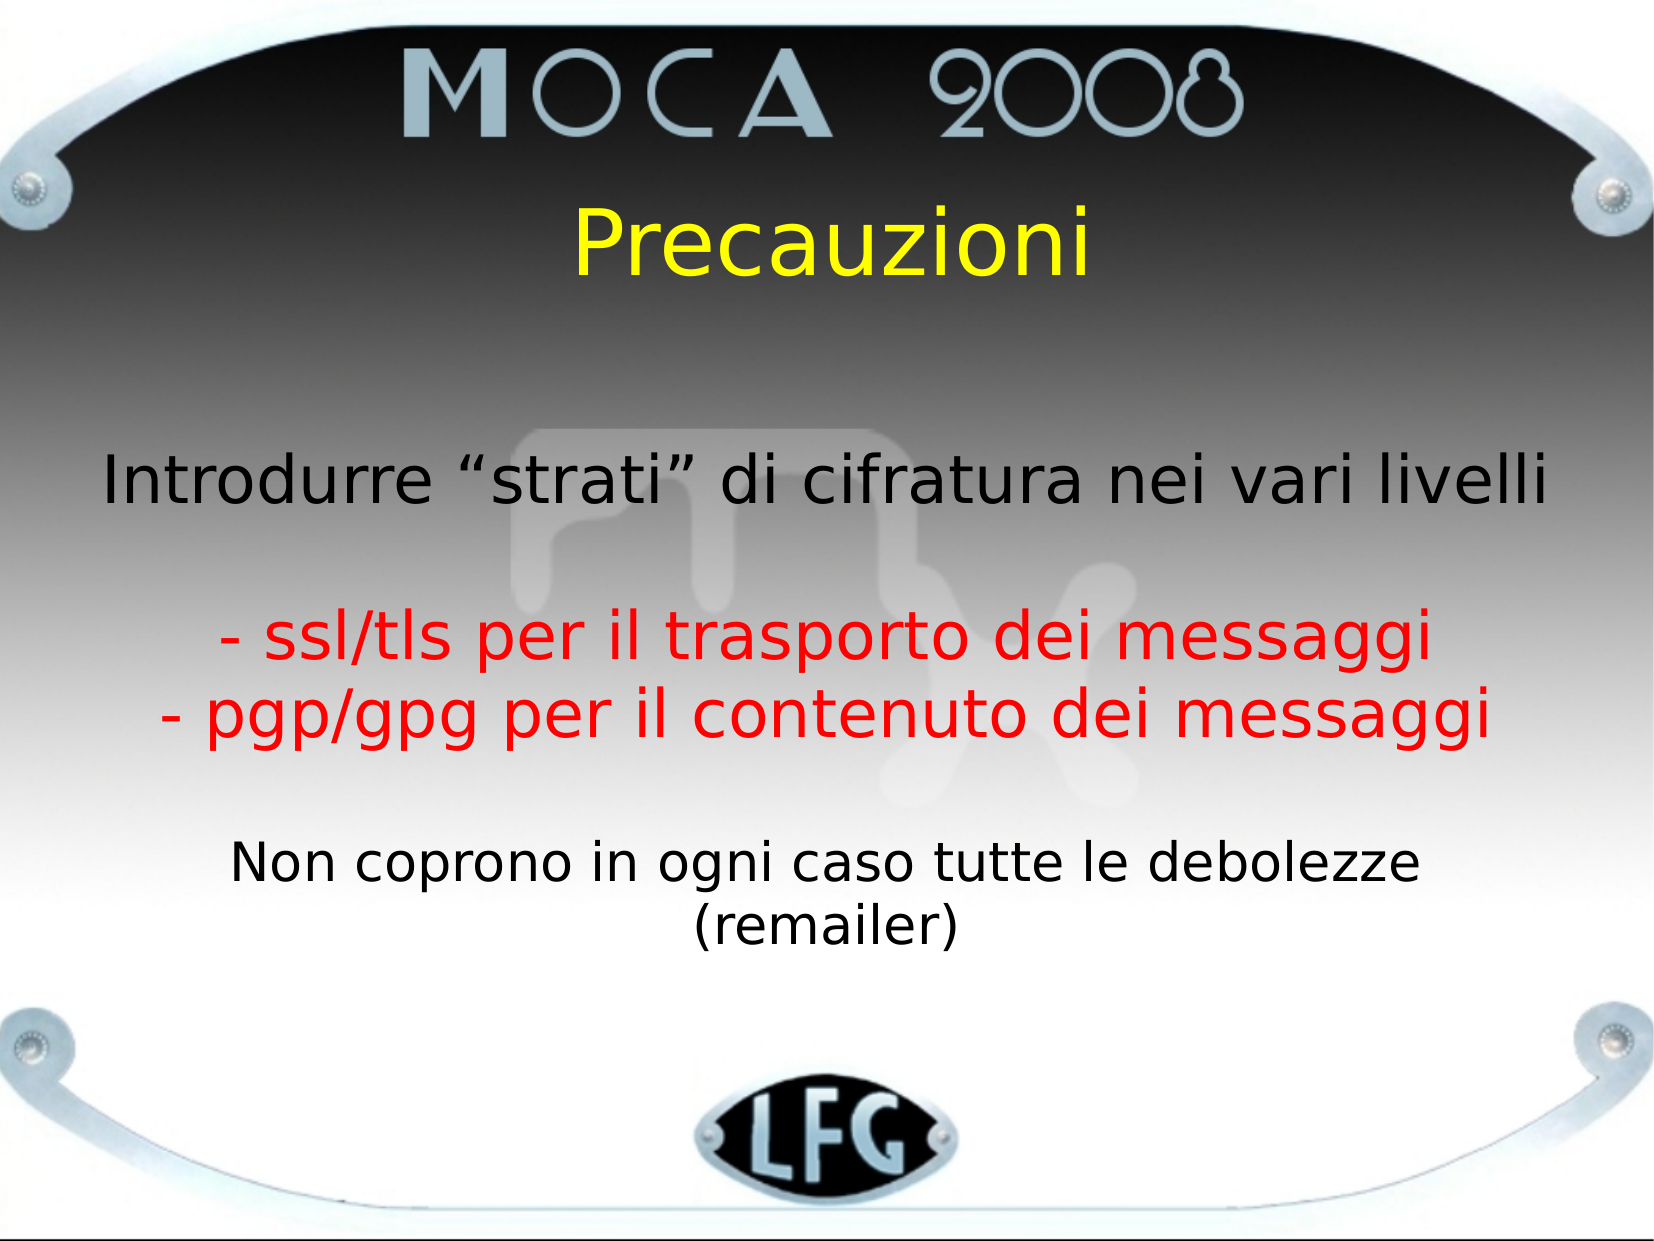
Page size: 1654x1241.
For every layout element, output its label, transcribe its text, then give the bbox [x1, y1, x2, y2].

title Precauzioni [88, 147, 1577, 340]
subtitle Introdurre “strati” di cifratura nei vari livelli - ssl/tls per il trasporto dei messaggi - pgp/gpg per il contenuto dei messaggi Non coprono in ogni caso tutte le debolezze (remailer) [82, 297, 1571, 1102]
picture [0, 0, 1654, 1241]
